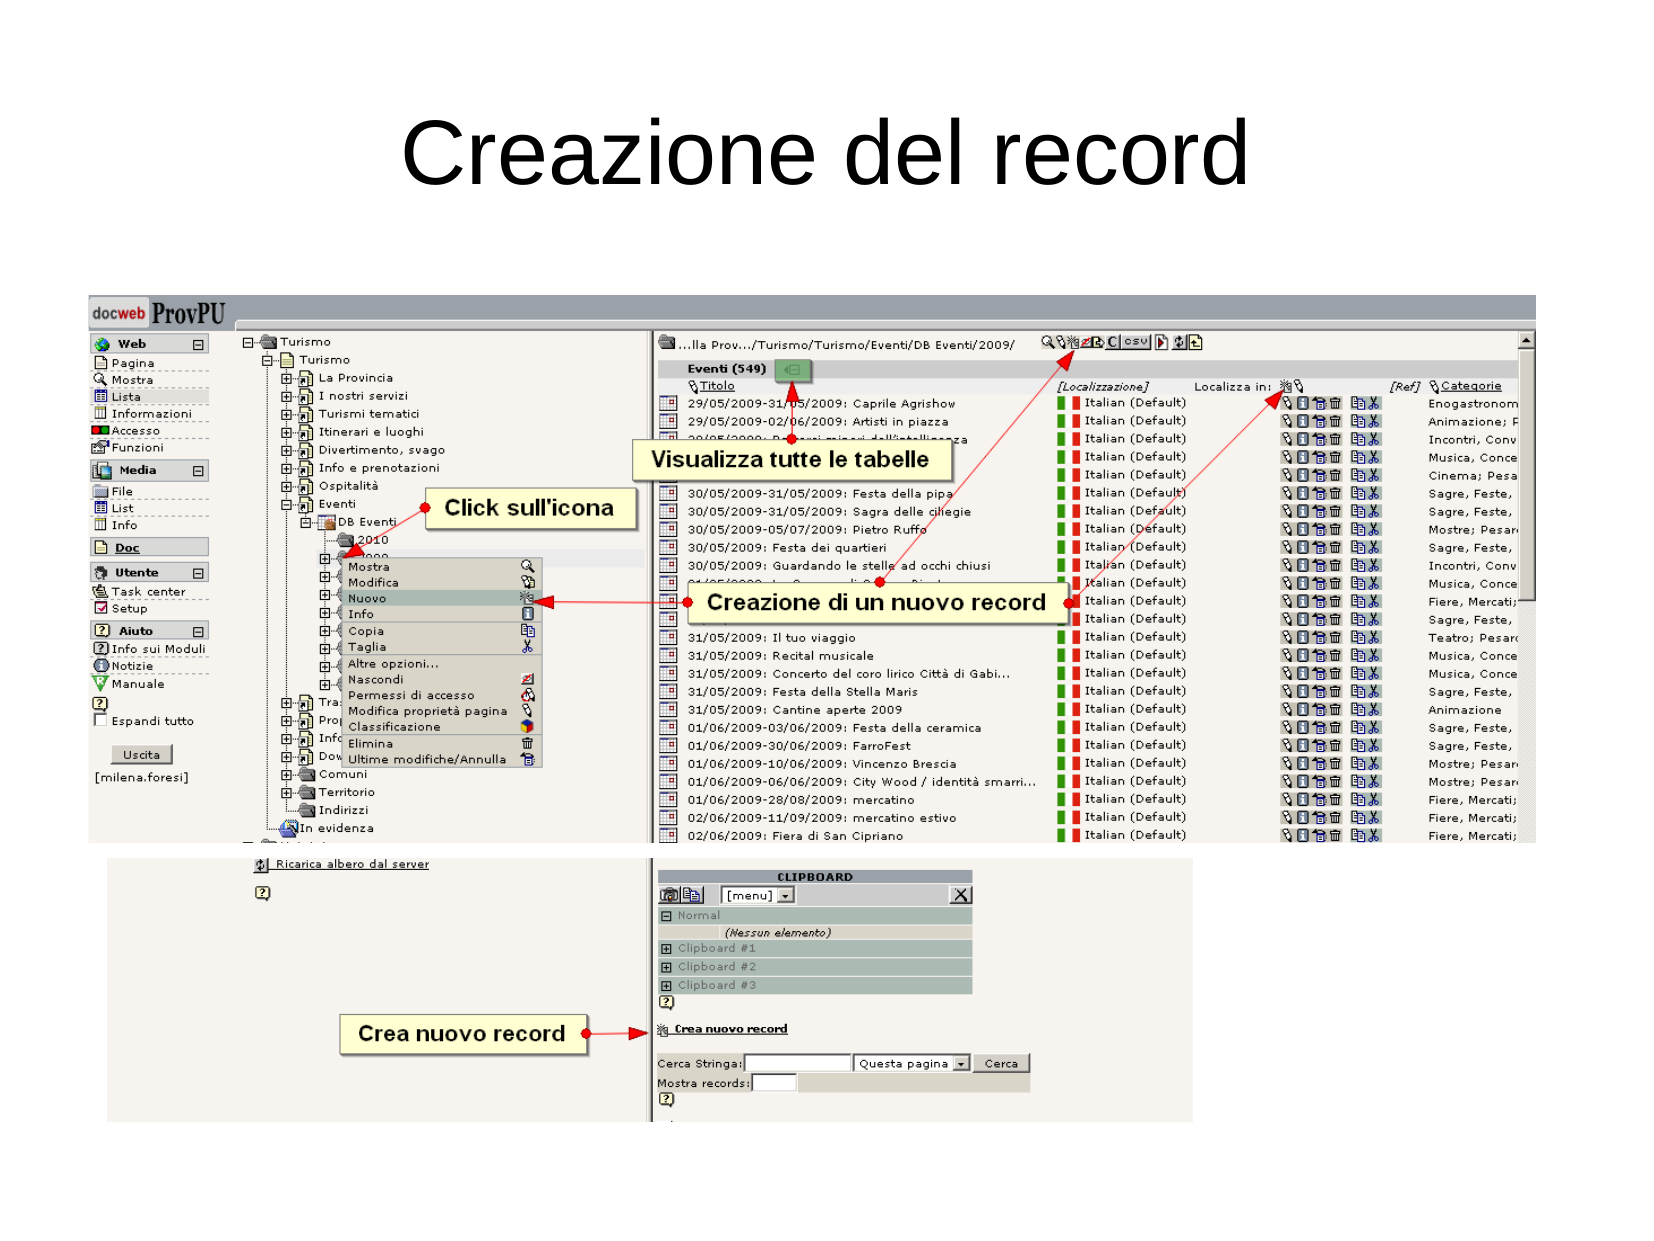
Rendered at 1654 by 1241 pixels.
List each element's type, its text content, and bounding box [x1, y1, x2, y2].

picture [107, 858, 1193, 1123]
picture [88, 295, 1536, 843]
title Creazione del record [82, 56, 1571, 250]
